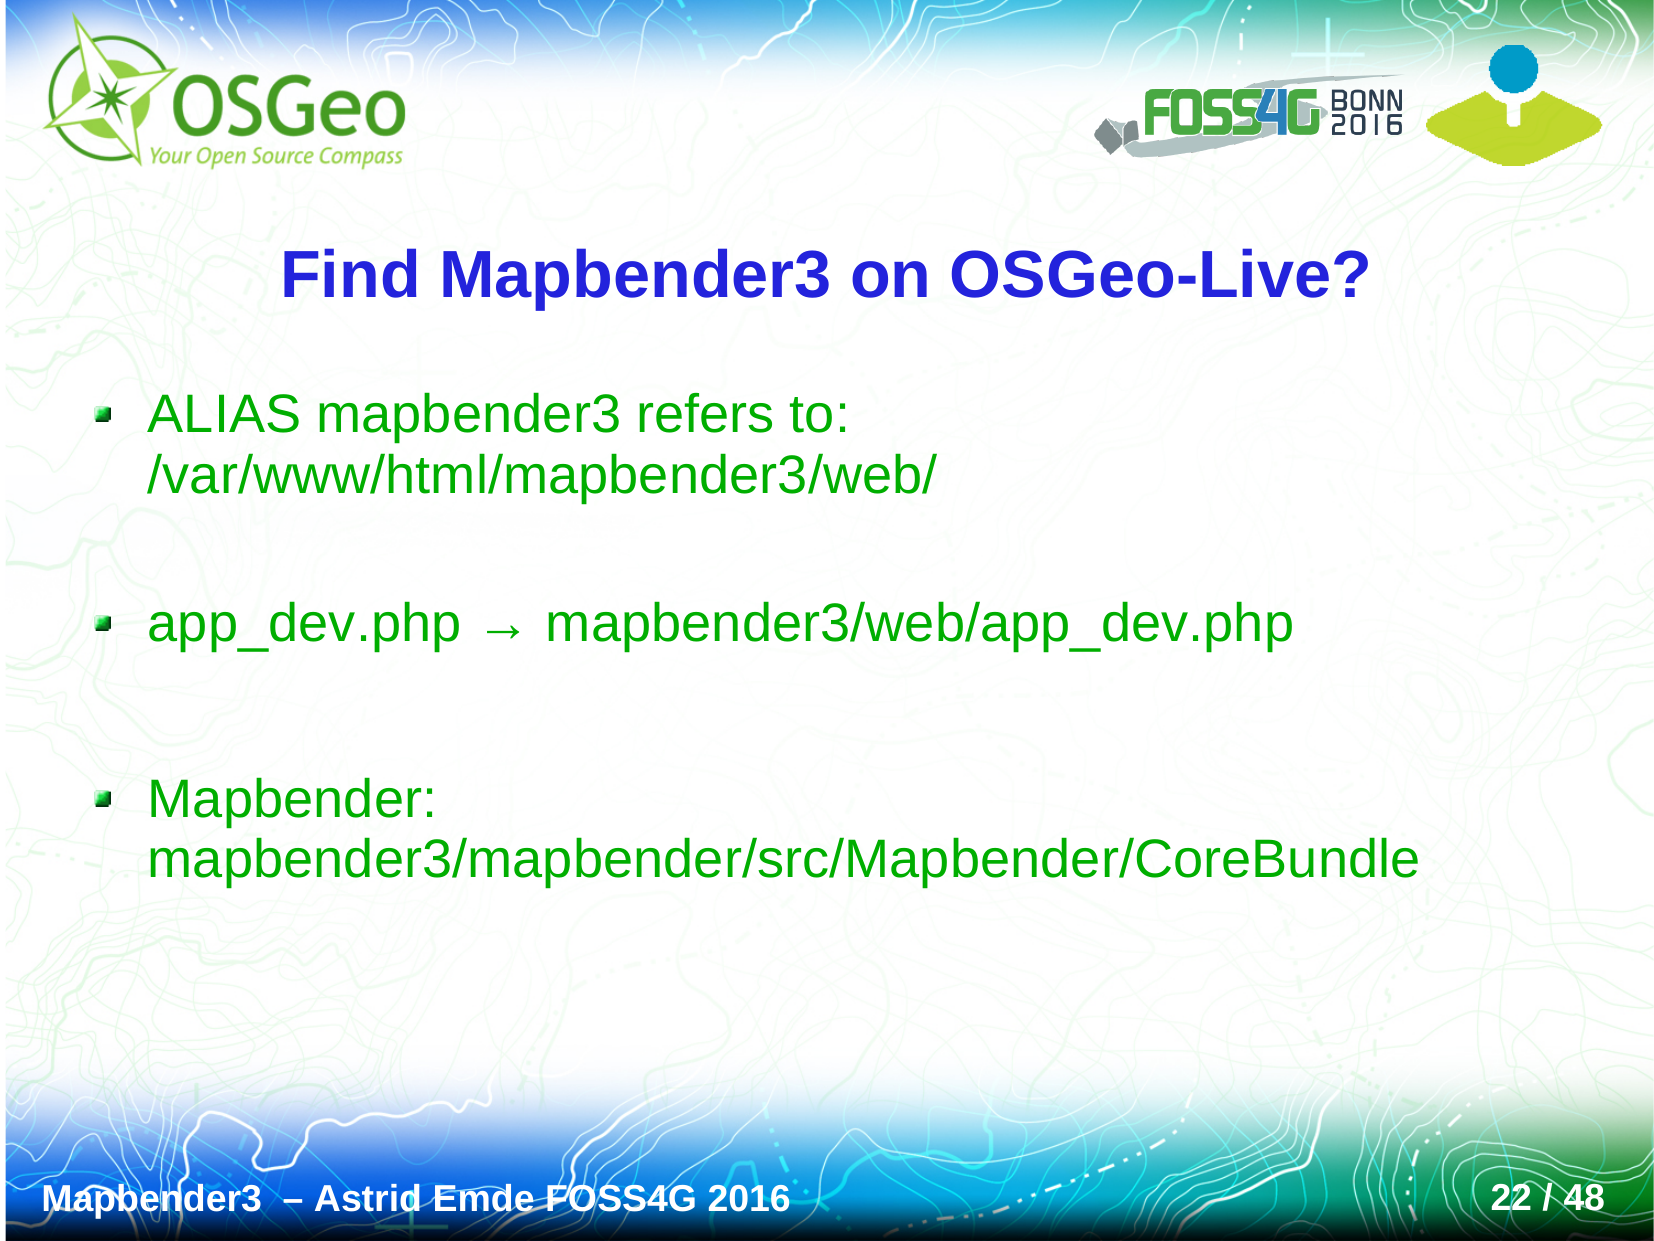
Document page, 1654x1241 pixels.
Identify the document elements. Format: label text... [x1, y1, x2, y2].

title Find Mapbender3 on OSGeo-Live? [82, 200, 1571, 349]
list ALIAS mapbender3 refers to: /var/www/html/mapbender3/web/ app_dev.php → mapbender3/web/app_dev.php Mapbender: mapbender3/mapbender/src/Mapbender/CoreBundle [76, 383, 1565, 1188]
picture [5, 0, 1654, 1241]
